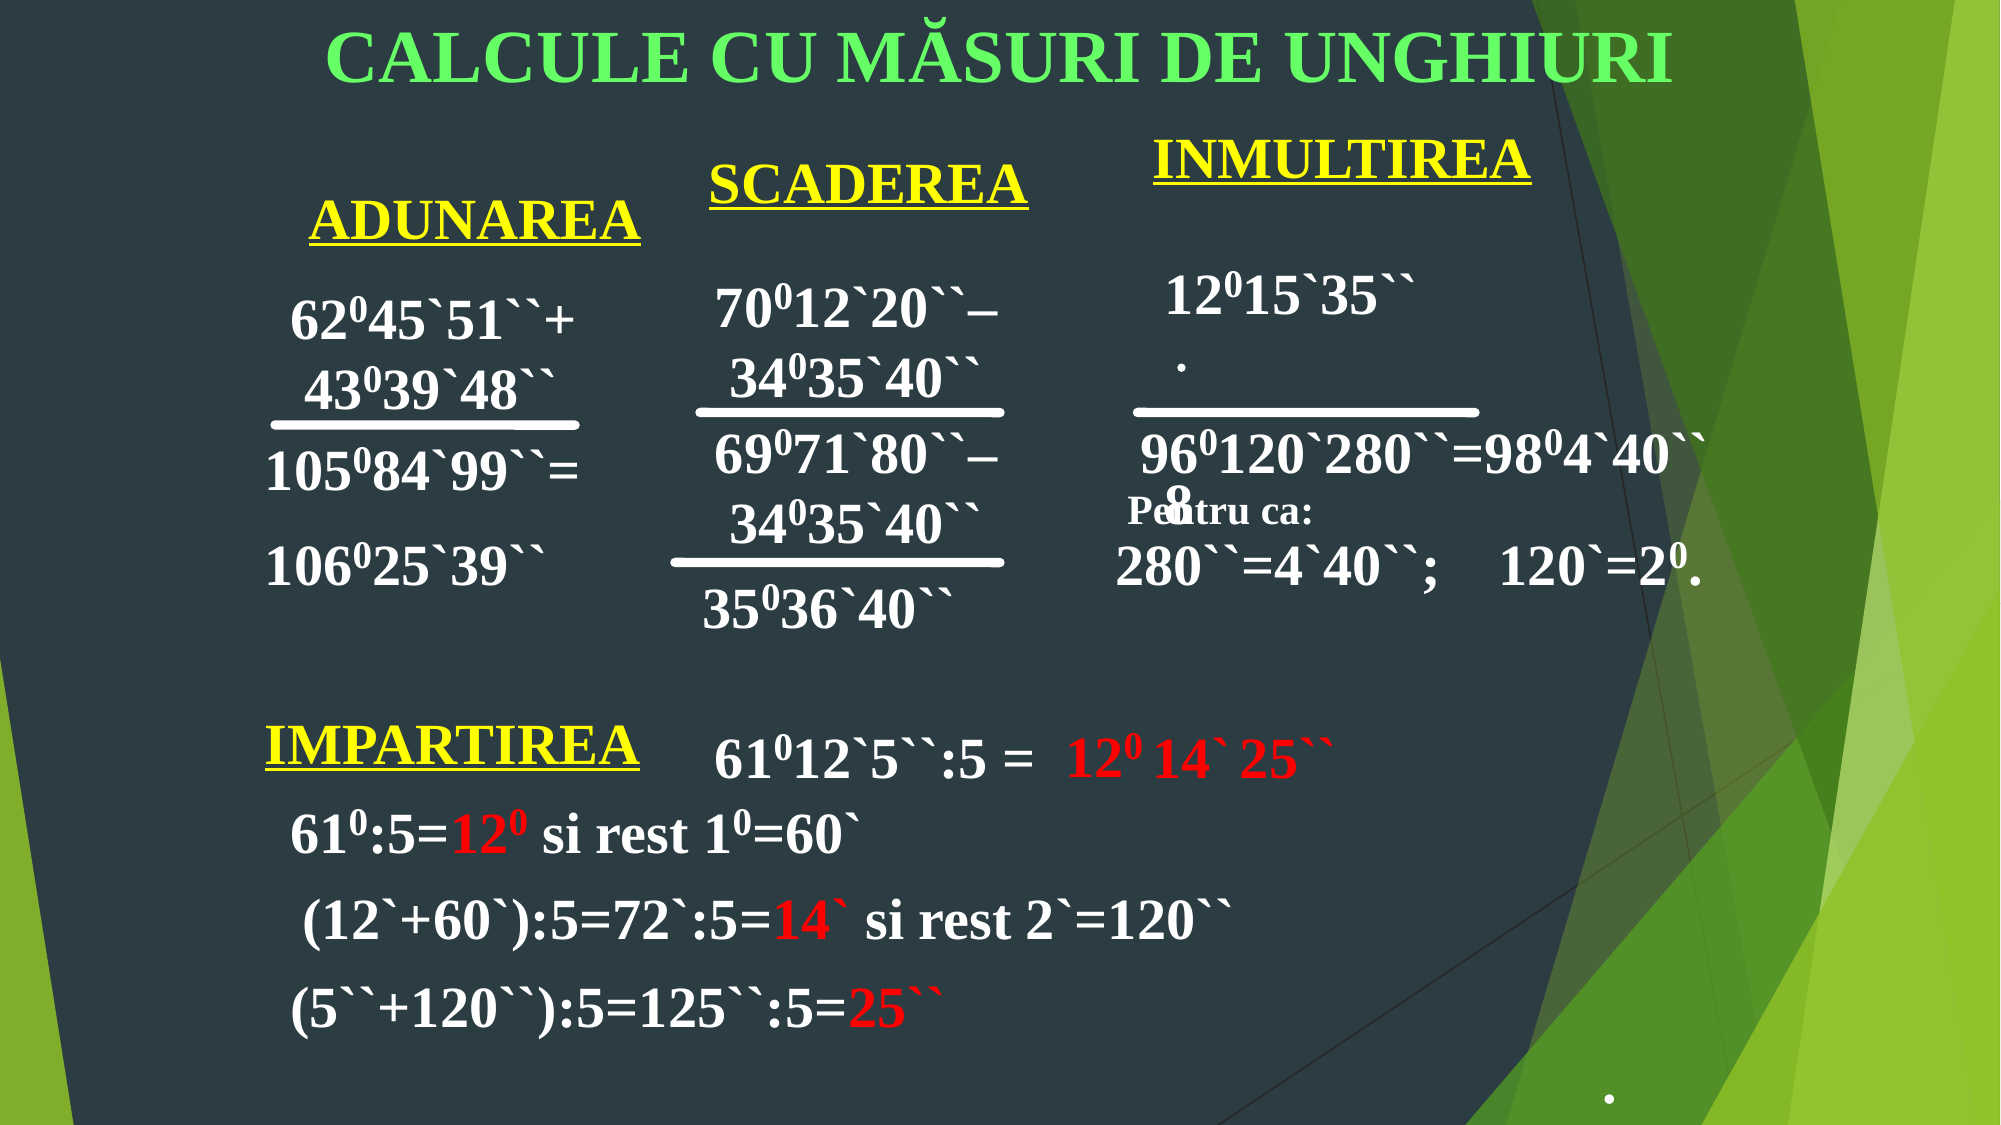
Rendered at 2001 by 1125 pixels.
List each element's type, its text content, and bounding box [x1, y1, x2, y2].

text_box CALCULE CU MĂSURI DE UNGHIURI [249, 0, 1750, 106]
text_box 610:5=120 si rest 10=60` [275, 787, 1001, 873]
text_box IMPARTIREA [249, 698, 676, 784]
text_box INMULTIREA [1137, 112, 1638, 198]
text_box 106025`39`` [249, 519, 601, 605]
text_box (5``+120``):5=125``:5=25`` [275, 961, 1313, 1047]
text_box 70012`20``– 34035`40`` [699, 261, 1051, 407]
text_box 35036`40`` [687, 562, 1001, 648]
text_box 69071`80``– 34035`40`` [699, 407, 1051, 563]
text_box 61012`5``:5 = [699, 712, 1063, 798]
text_box (12`+60`):5=72`:5=14` si rest 2`=120`` [287, 873, 1263, 959]
text_box 25`` [1224, 712, 1375, 798]
text_box ADUNAREA [249, 173, 700, 259]
text_box 105084`99``= [249, 425, 613, 511]
text_box Pentru ca: [1112, 474, 1525, 519]
text_box . [1587, 1037, 1638, 1123]
text_box 120 [1050, 711, 1163, 797]
text_box 14` [1137, 712, 1224, 798]
text_box 960120`280``=9804`40`` [1125, 407, 1750, 493]
text_box SCADEREA [662, 137, 1075, 223]
text_box 12015`35`` 8 [1149, 248, 1463, 404]
text_box 62045`51``+ 43039`48`` [275, 273, 613, 425]
text_box 280``=4`40``; 120`=20. [1100, 519, 1751, 605]
